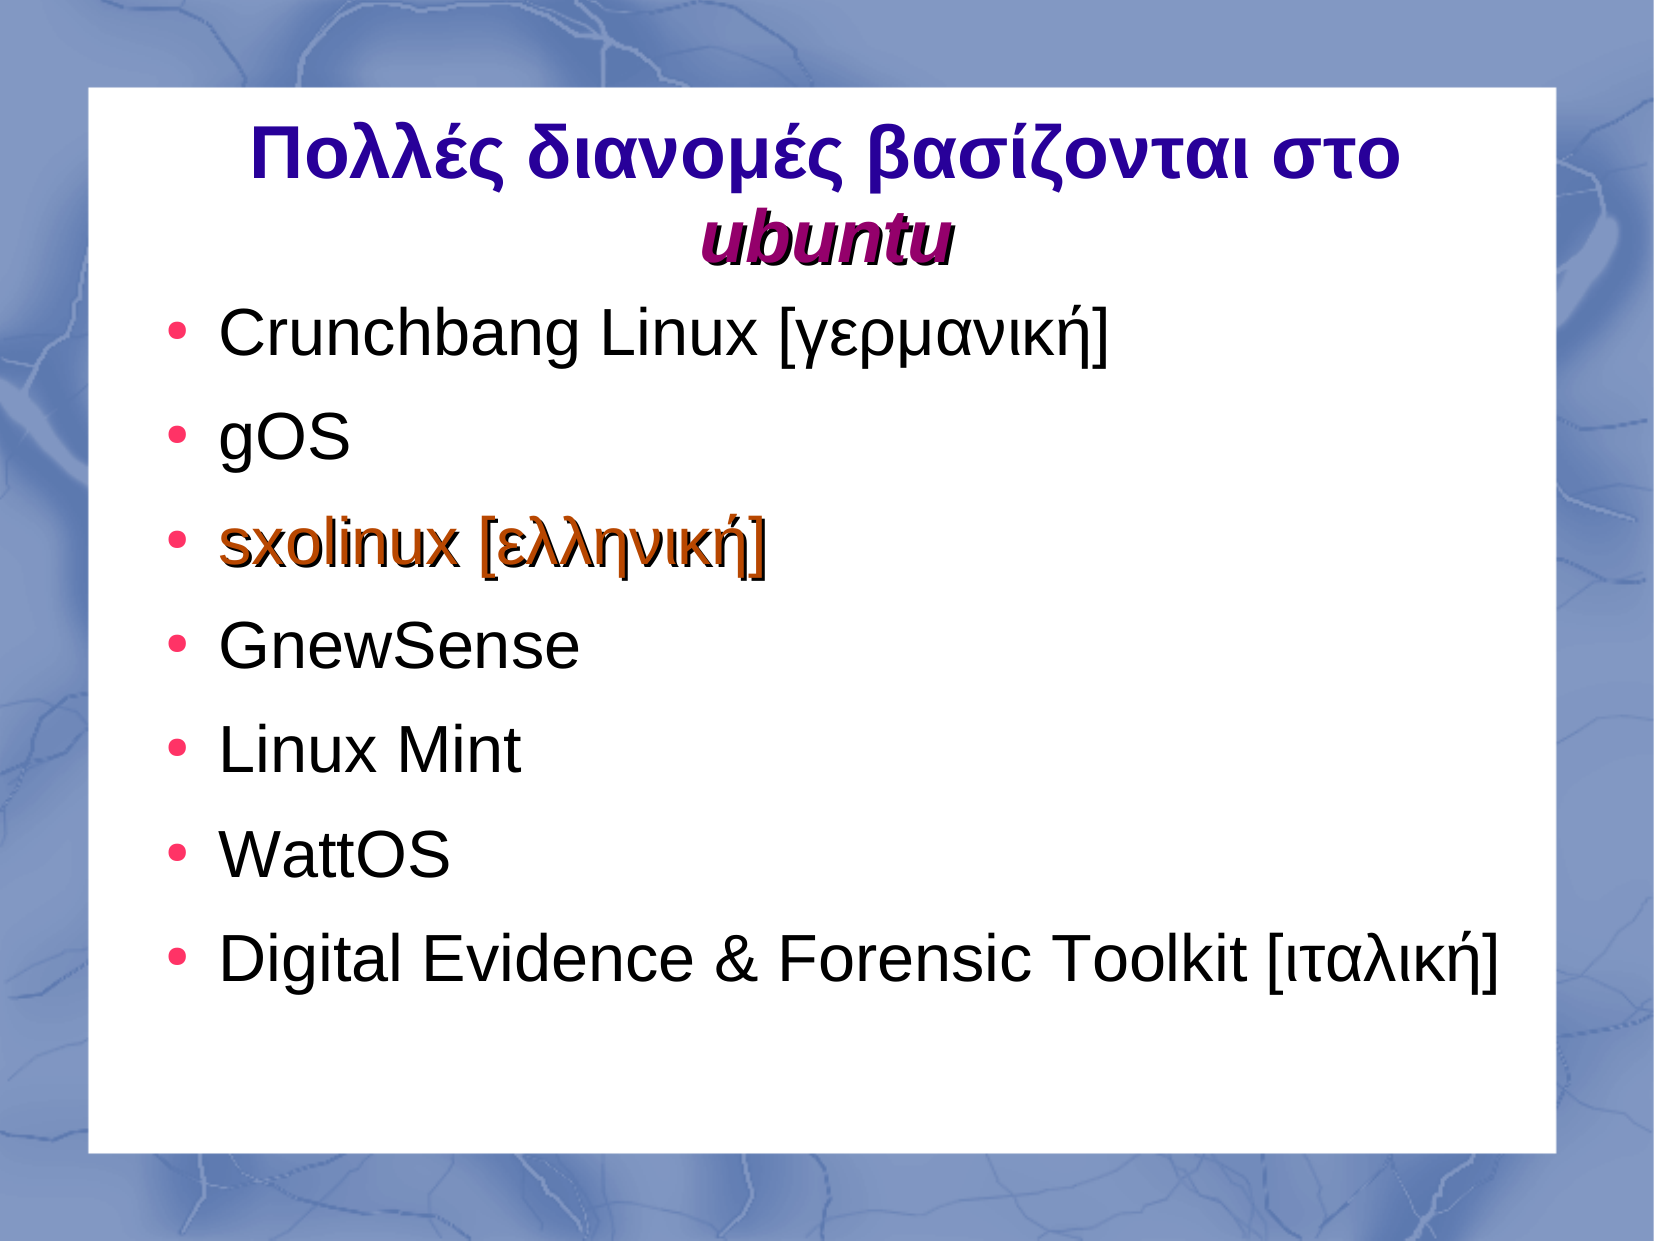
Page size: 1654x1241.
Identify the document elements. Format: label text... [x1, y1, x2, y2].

list Crunchbang Linux [γερμανική] gOS sxolinux [ελληνική] GnewSense Linux Mint WattOS Digital Evidence & Forensic Toolkit [ιταλική] [147, 295, 1506, 1101]
title Πολλές διανομές βασίζονται στο ubuntu [118, 98, 1536, 291]
picture [0, 0, 1654, 1241]
